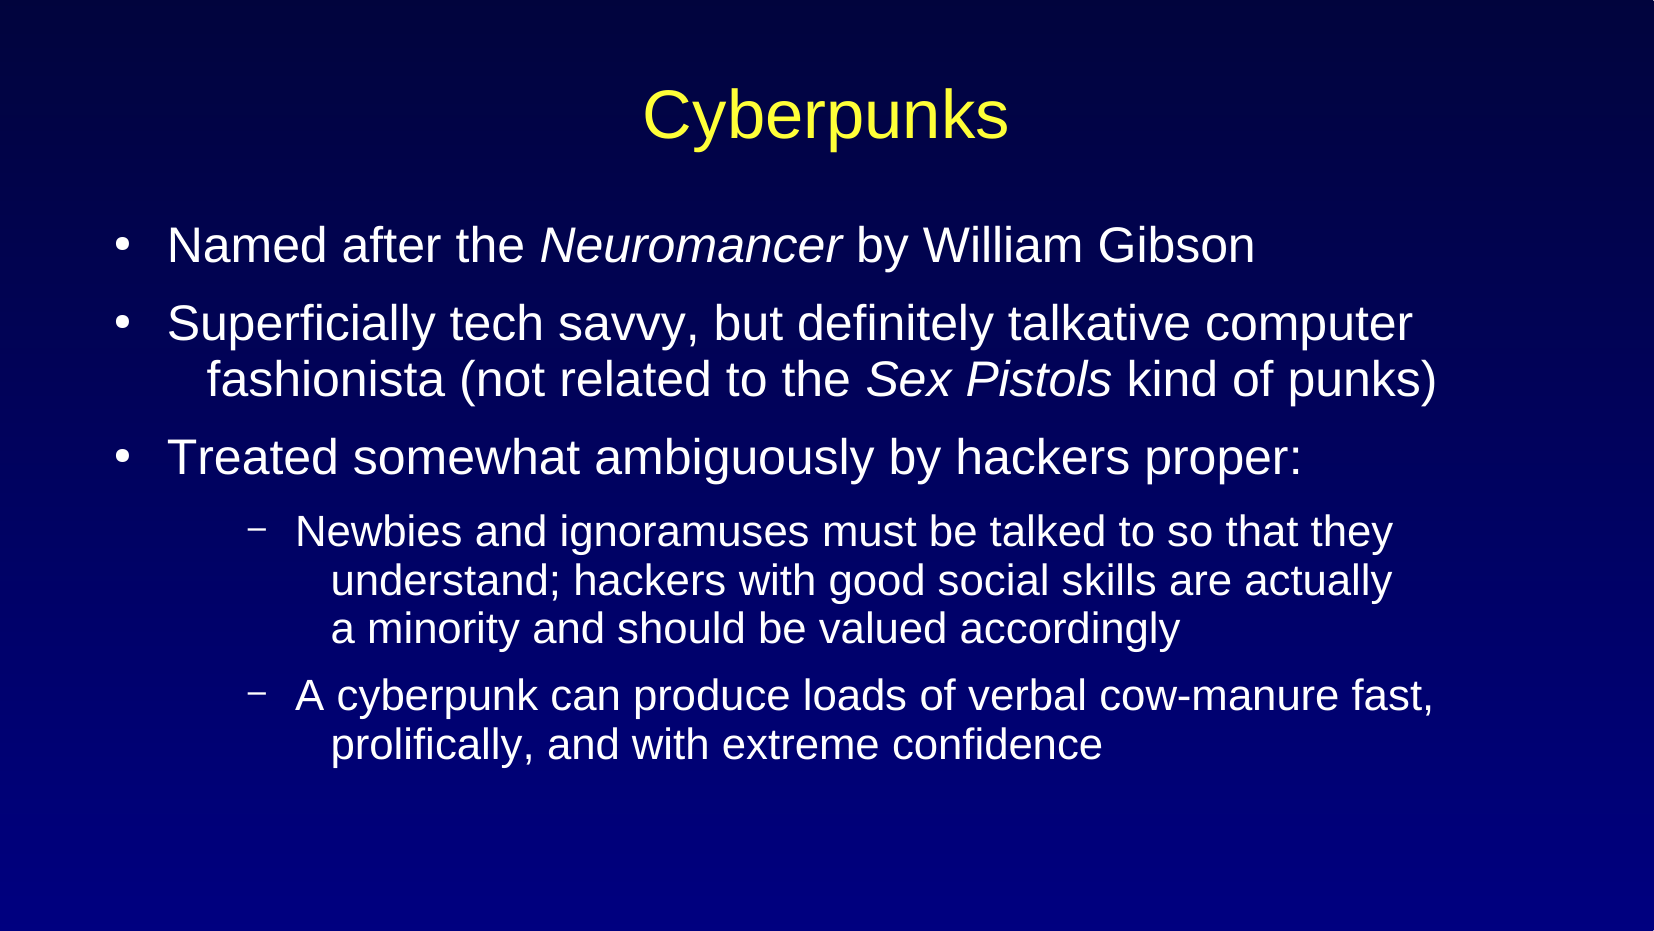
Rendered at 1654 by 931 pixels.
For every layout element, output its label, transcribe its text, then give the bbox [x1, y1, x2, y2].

list Named after the Neuromancer by William Gibson Superficially tech savvy, but definitely talkative computer fashionista (not related to the Sex Pistols kind of punks) Treated somewhat ambiguously by hackers proper: Newbies and ignoramuses must be talked to so that they understand; hackers with good social skills are actually a minority and should be valued accordingly A cyberpunk can produce loads of verbal cow-manure fast, prolifically, and with extreme confidence [82, 217, 1571, 769]
title Cyberpunks [82, 37, 1571, 193]
